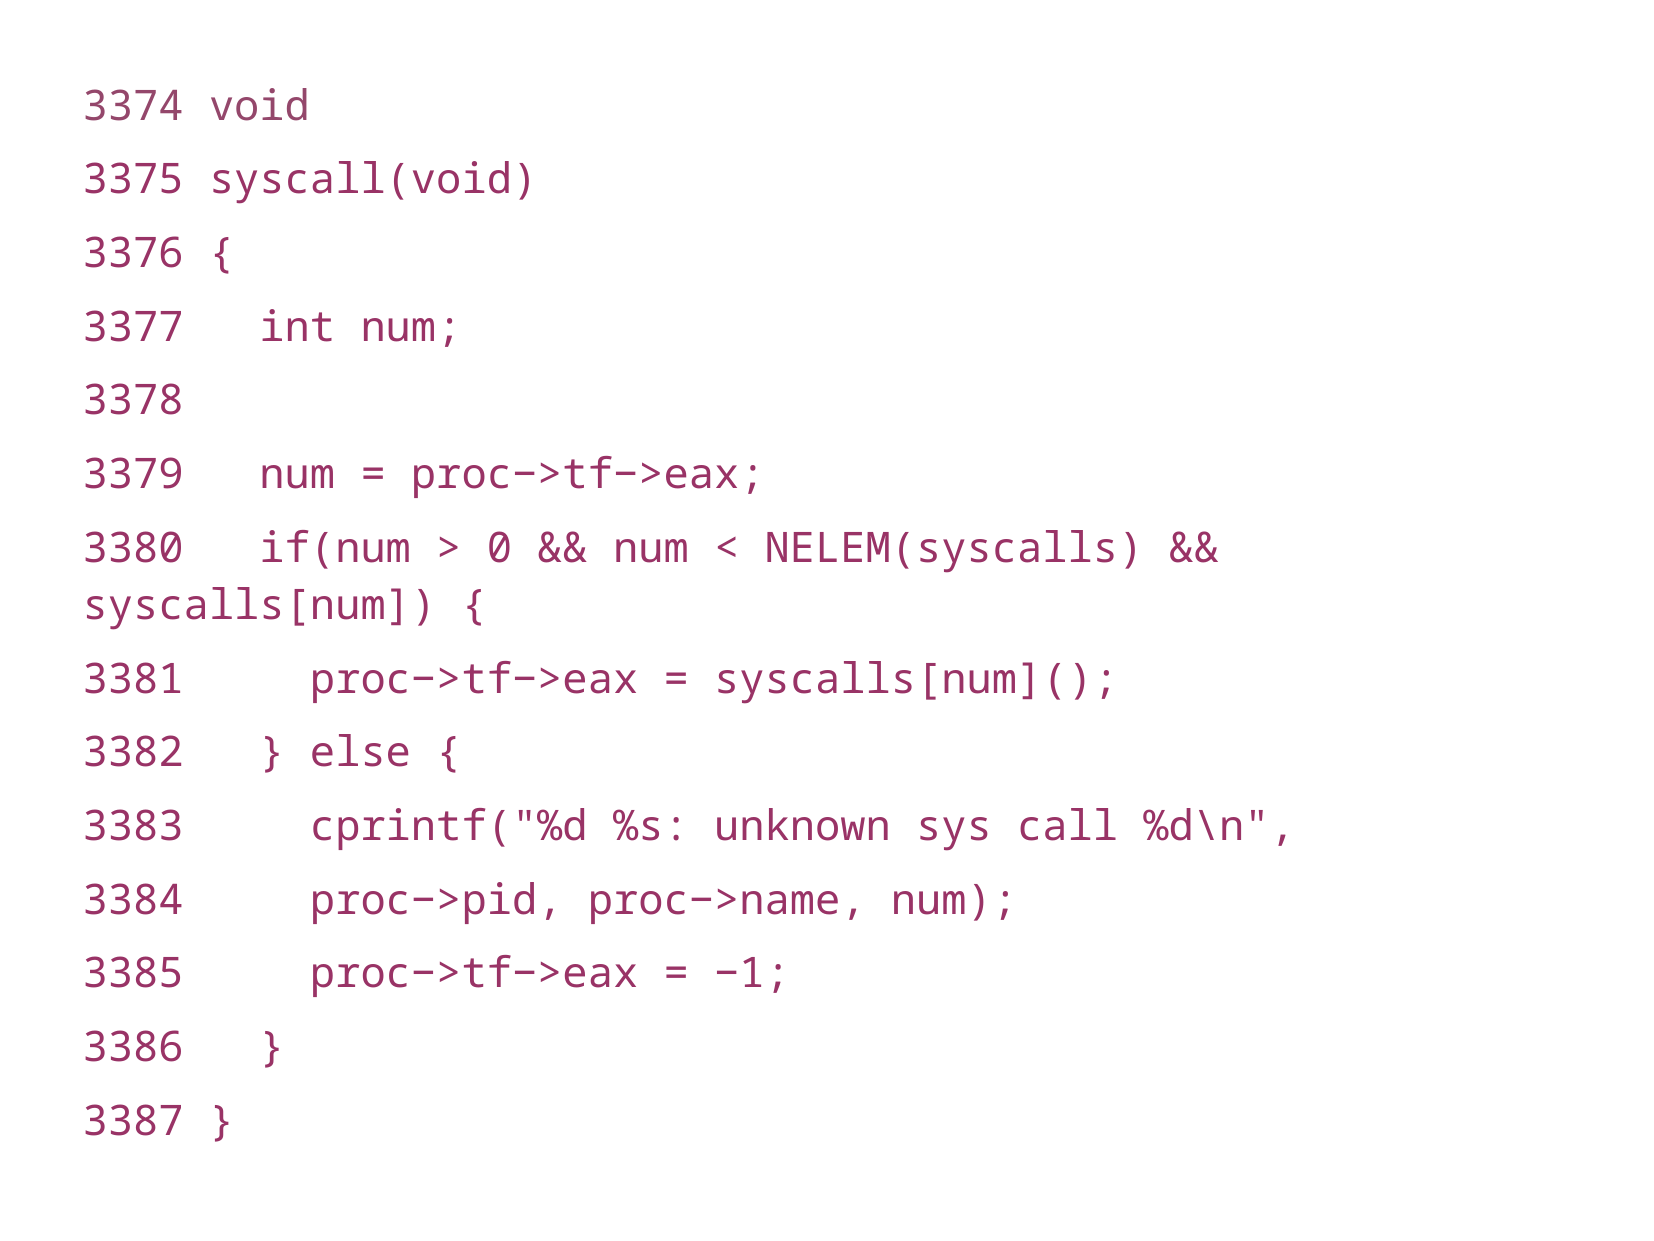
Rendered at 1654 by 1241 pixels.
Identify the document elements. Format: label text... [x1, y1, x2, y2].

list 3374 void 3375 syscall(void) 3376 { 3377 int num; 3378 3379 num = proc−>tf−>eax; 3380 if(num > 0 && num < NELEM(syscalls) && syscalls[num]) { 3381 proc−>tf−>eax = syscalls[num](); 3382 } else { 3383 cprintf("%d %s: unknown sys call %d\n", 3384 proc−>pid, proc−>name, num); 3385 proc−>tf−>eax = −1; 3386 } 3387 } [82, 75, 1571, 1163]
